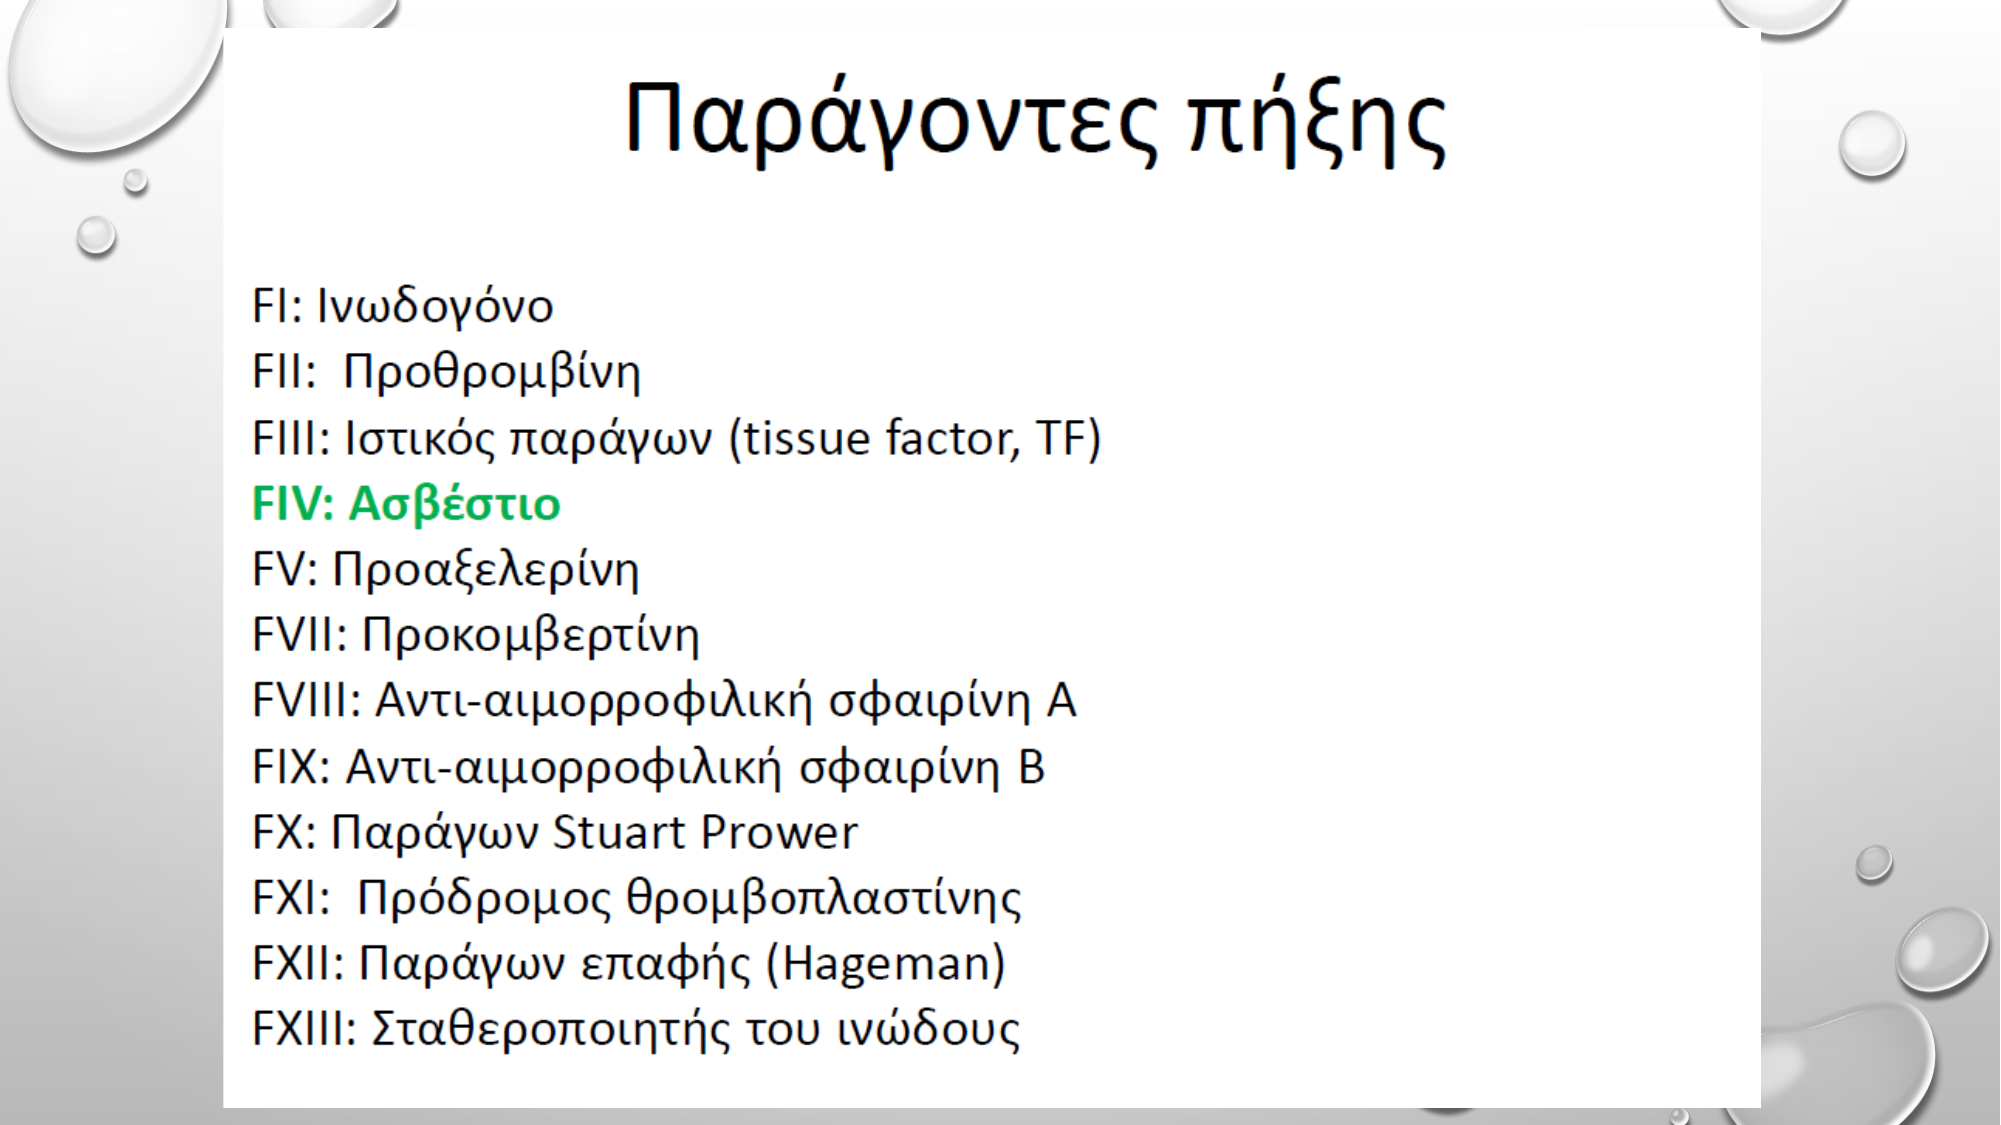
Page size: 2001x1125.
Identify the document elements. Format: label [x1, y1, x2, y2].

picture [223, 28, 1761, 1108]
